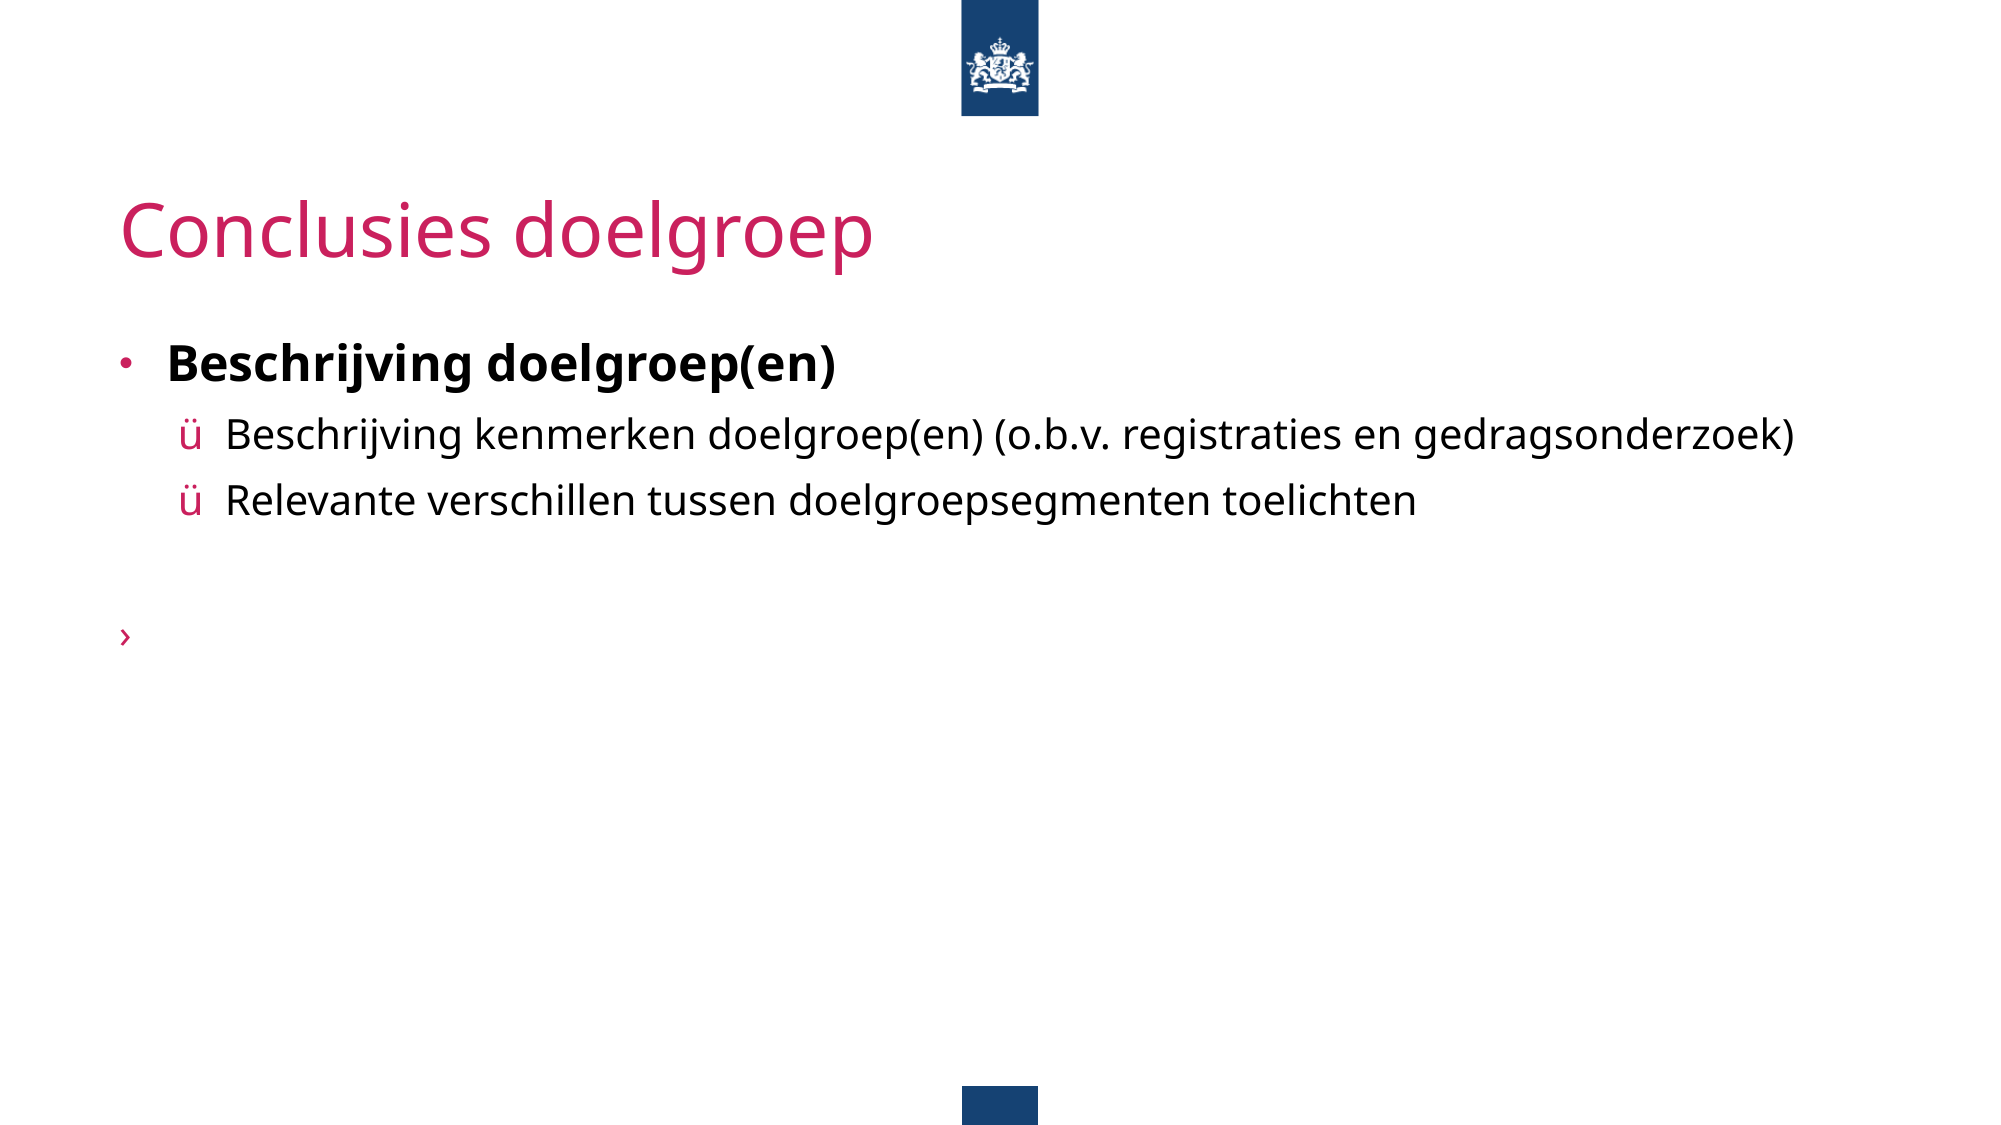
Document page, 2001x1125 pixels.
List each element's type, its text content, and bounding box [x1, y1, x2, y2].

text_box Conclusies doelgroep [104, 125, 1897, 281]
list Beschrijving doelgroep(en) Beschrijving kenmerken doelgroep(en) (o.b.v. registraties en gedragsonderzoek) Relevante verschillen tussen doelgroepsegmenten toelichten [104, 331, 1922, 977]
